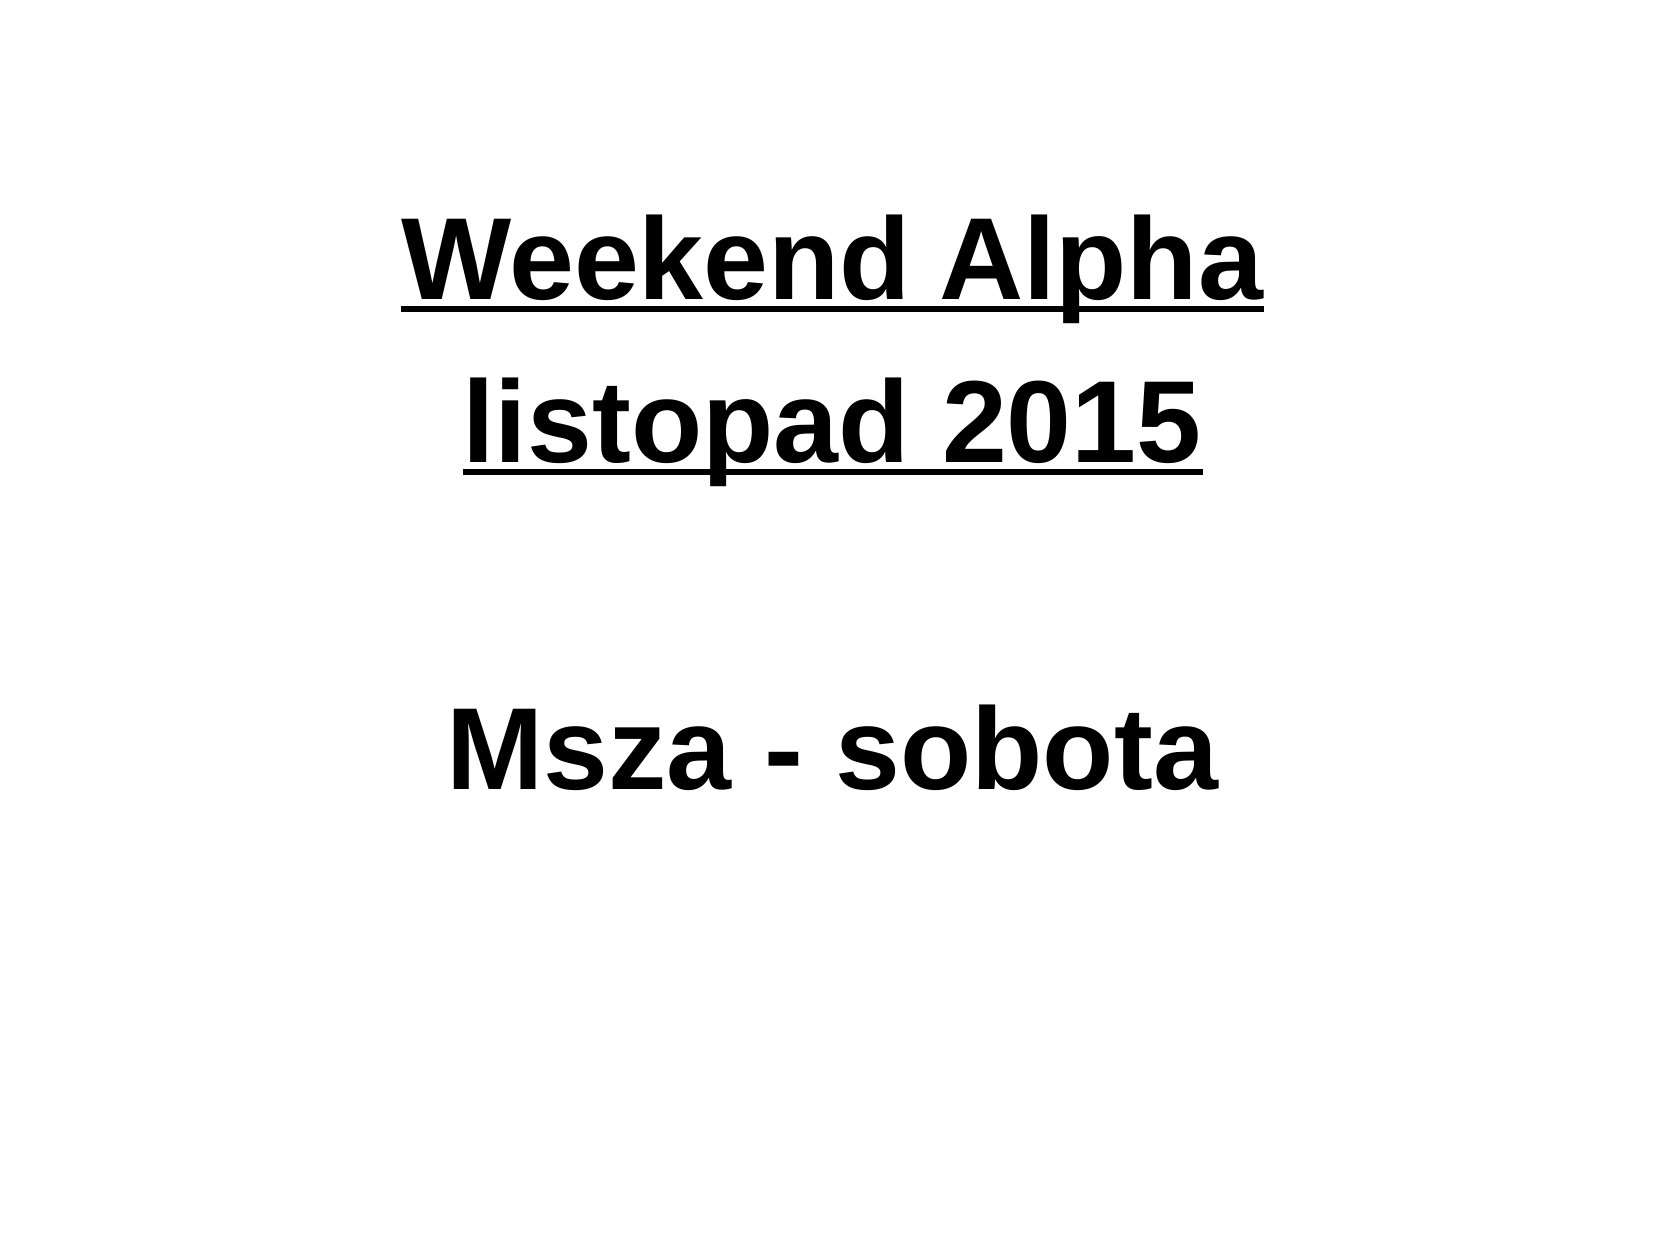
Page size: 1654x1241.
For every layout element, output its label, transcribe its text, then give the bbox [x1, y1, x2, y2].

text_box Weekend Alpha listopad 2015 Msza - sobota [23, 23, 1642, 1229]
